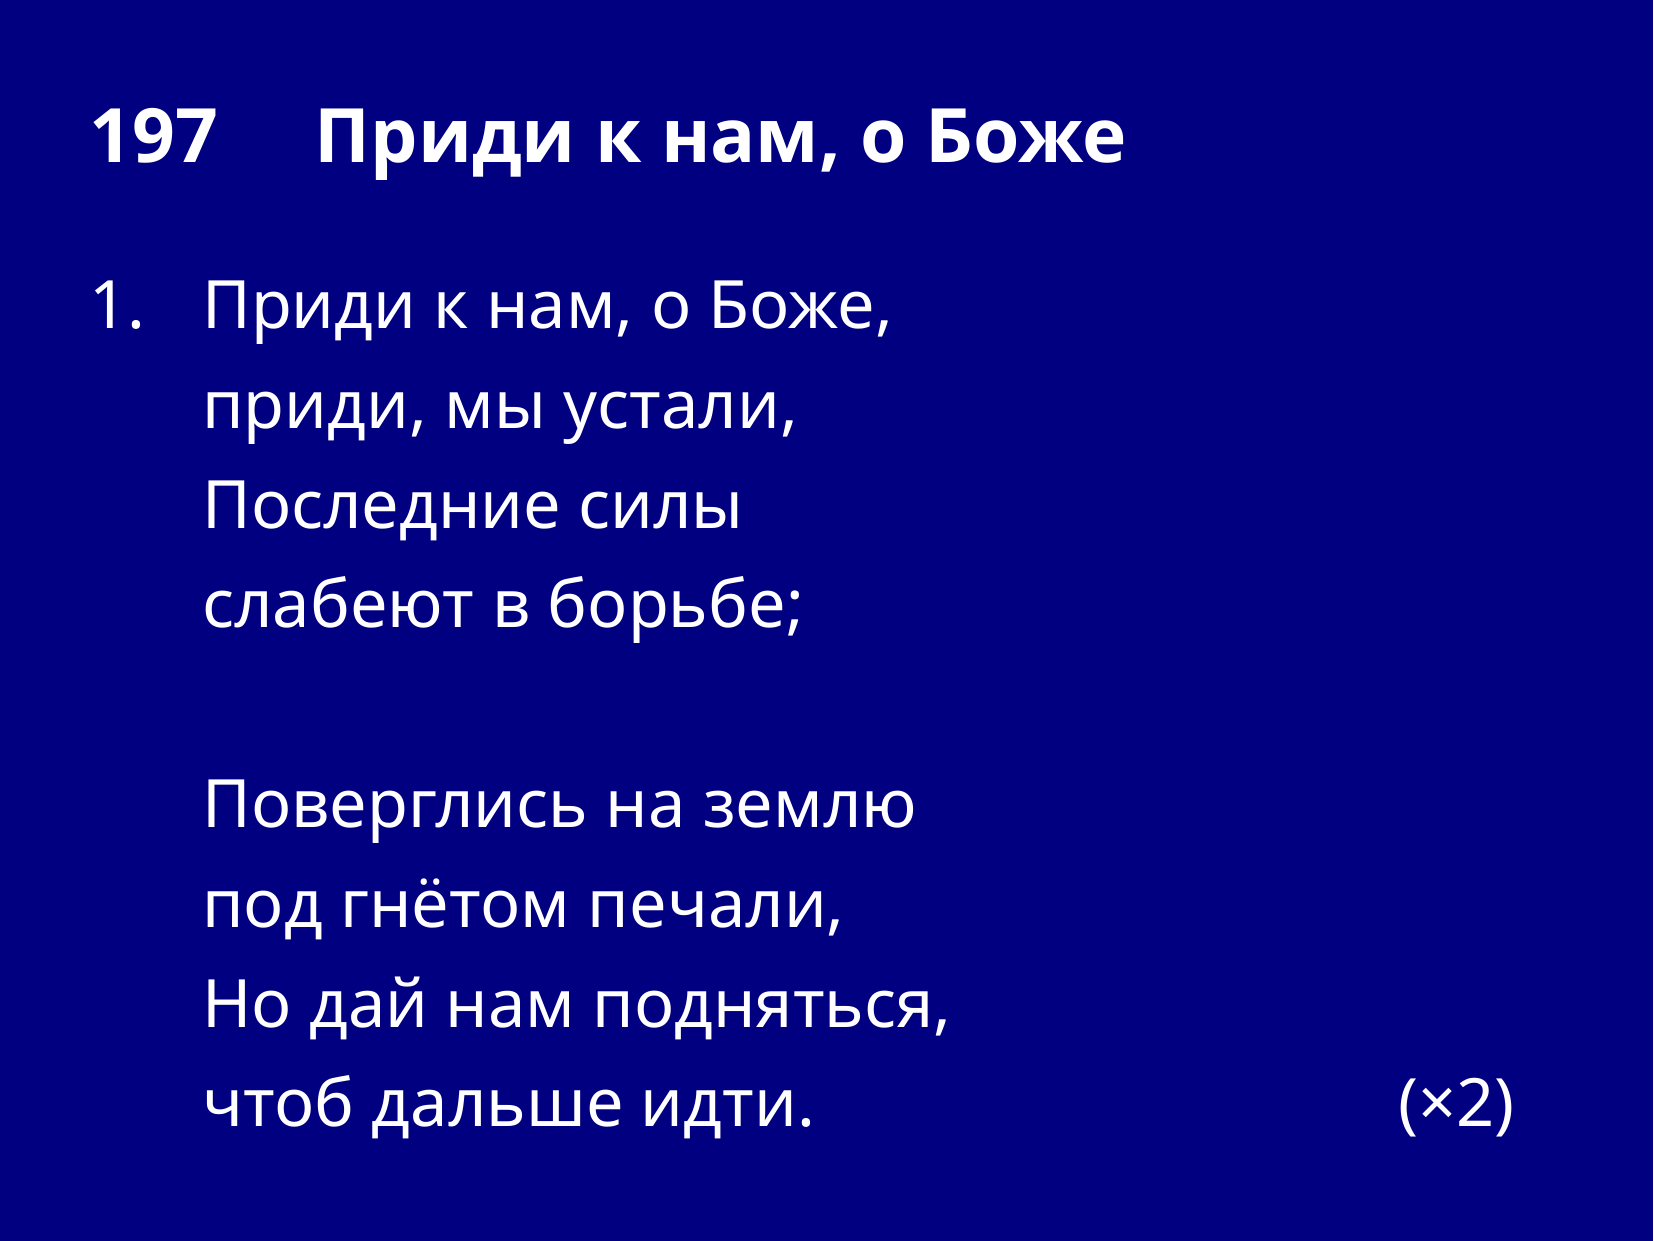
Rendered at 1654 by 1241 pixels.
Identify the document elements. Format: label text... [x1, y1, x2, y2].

text_box 197 Приди к нам, о Боже [75, 75, 1576, 188]
text_box 1. Приди к нам, о Боже, приди, мы устали, Последние силы слабеют в борьбе; Поверглись на землю под гнётом печали, Но дай нам подняться, чтоб дальше идти. (×2) [75, 188, 1576, 1163]
